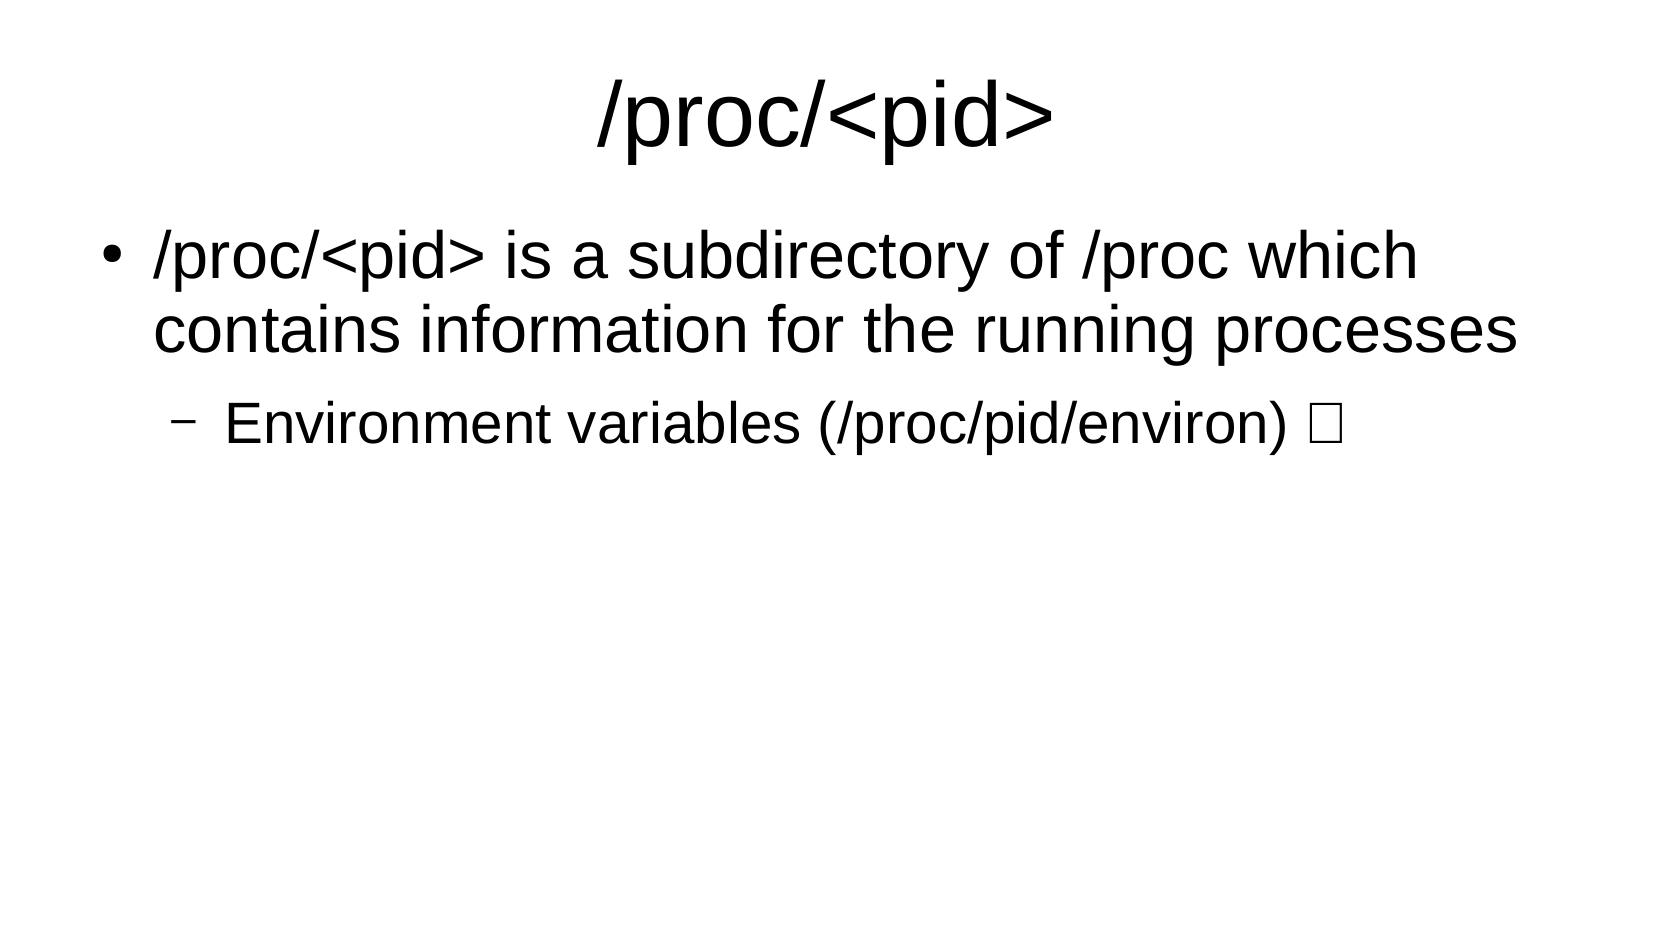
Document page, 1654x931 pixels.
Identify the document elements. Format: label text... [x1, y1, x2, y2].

list /proc/<pid> is a subdirectory of /proc which contains information for the running processes Environment variables (/proc/pid/environ) 🙄 [82, 217, 1571, 758]
title /proc/<pid> [82, 37, 1571, 193]
